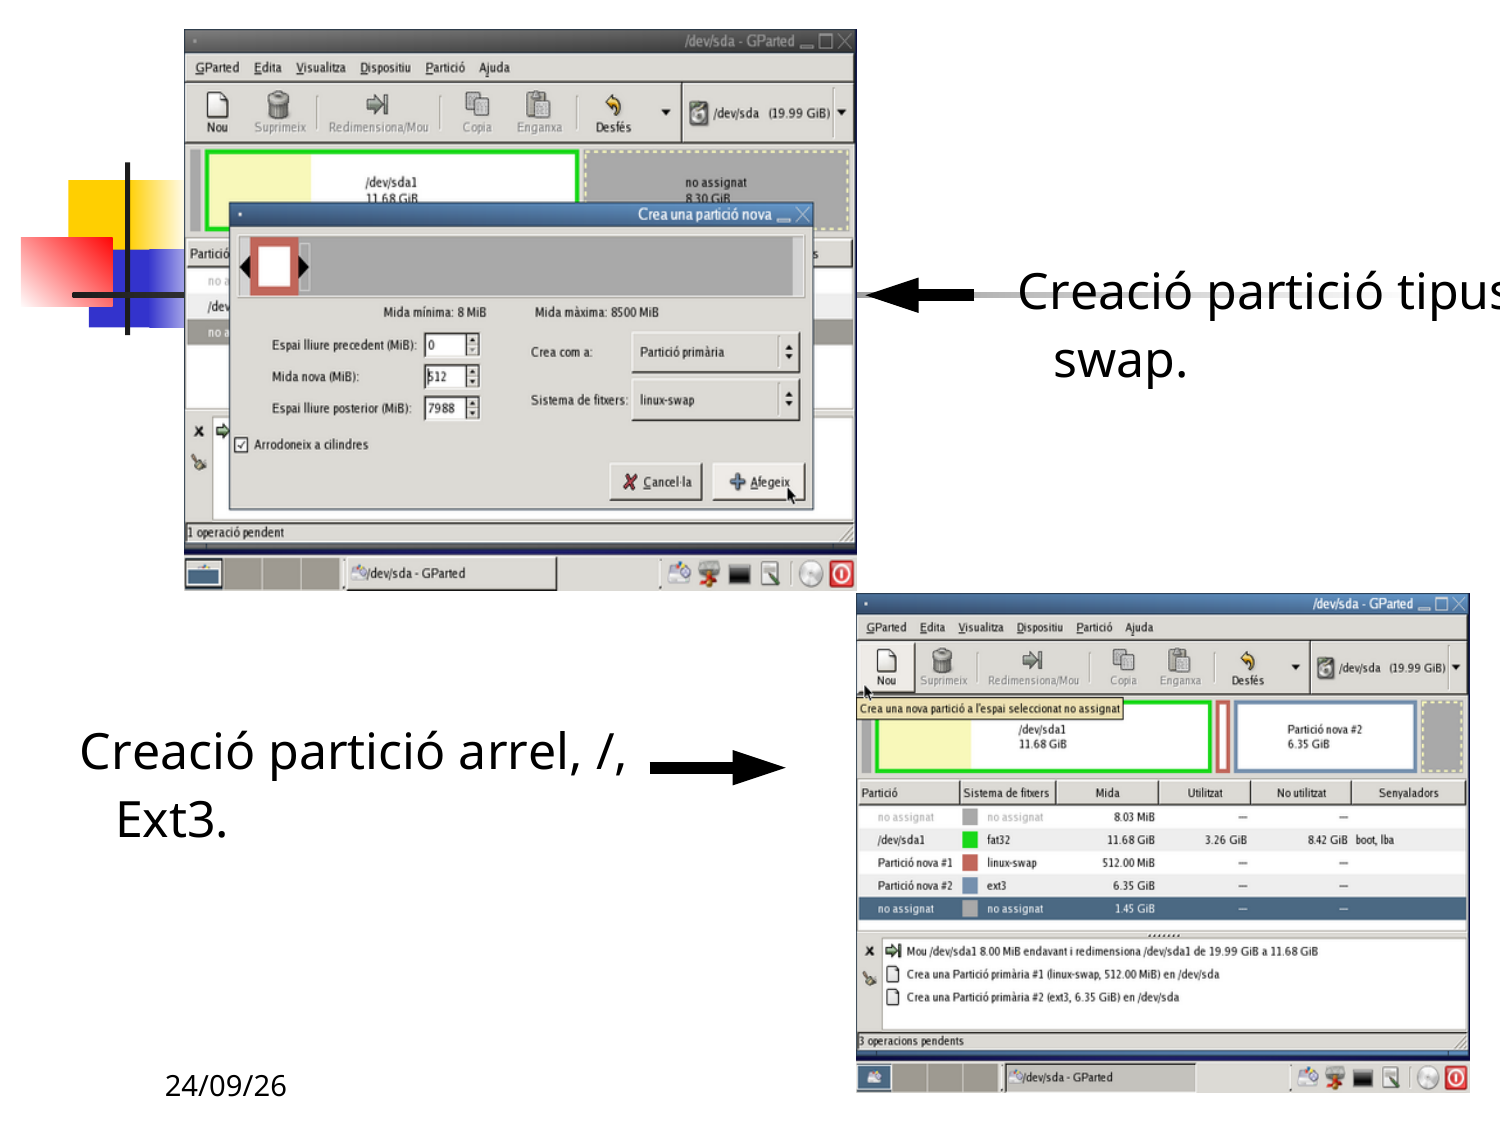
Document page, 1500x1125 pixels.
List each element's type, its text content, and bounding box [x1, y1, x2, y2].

text_box Creació partició arrel, /, Ext3. [29, 708, 697, 845]
text_box Creació partició tipus swap. [967, 248, 1500, 384]
picture [184, 29, 857, 591]
picture [856, 593, 1470, 1093]
